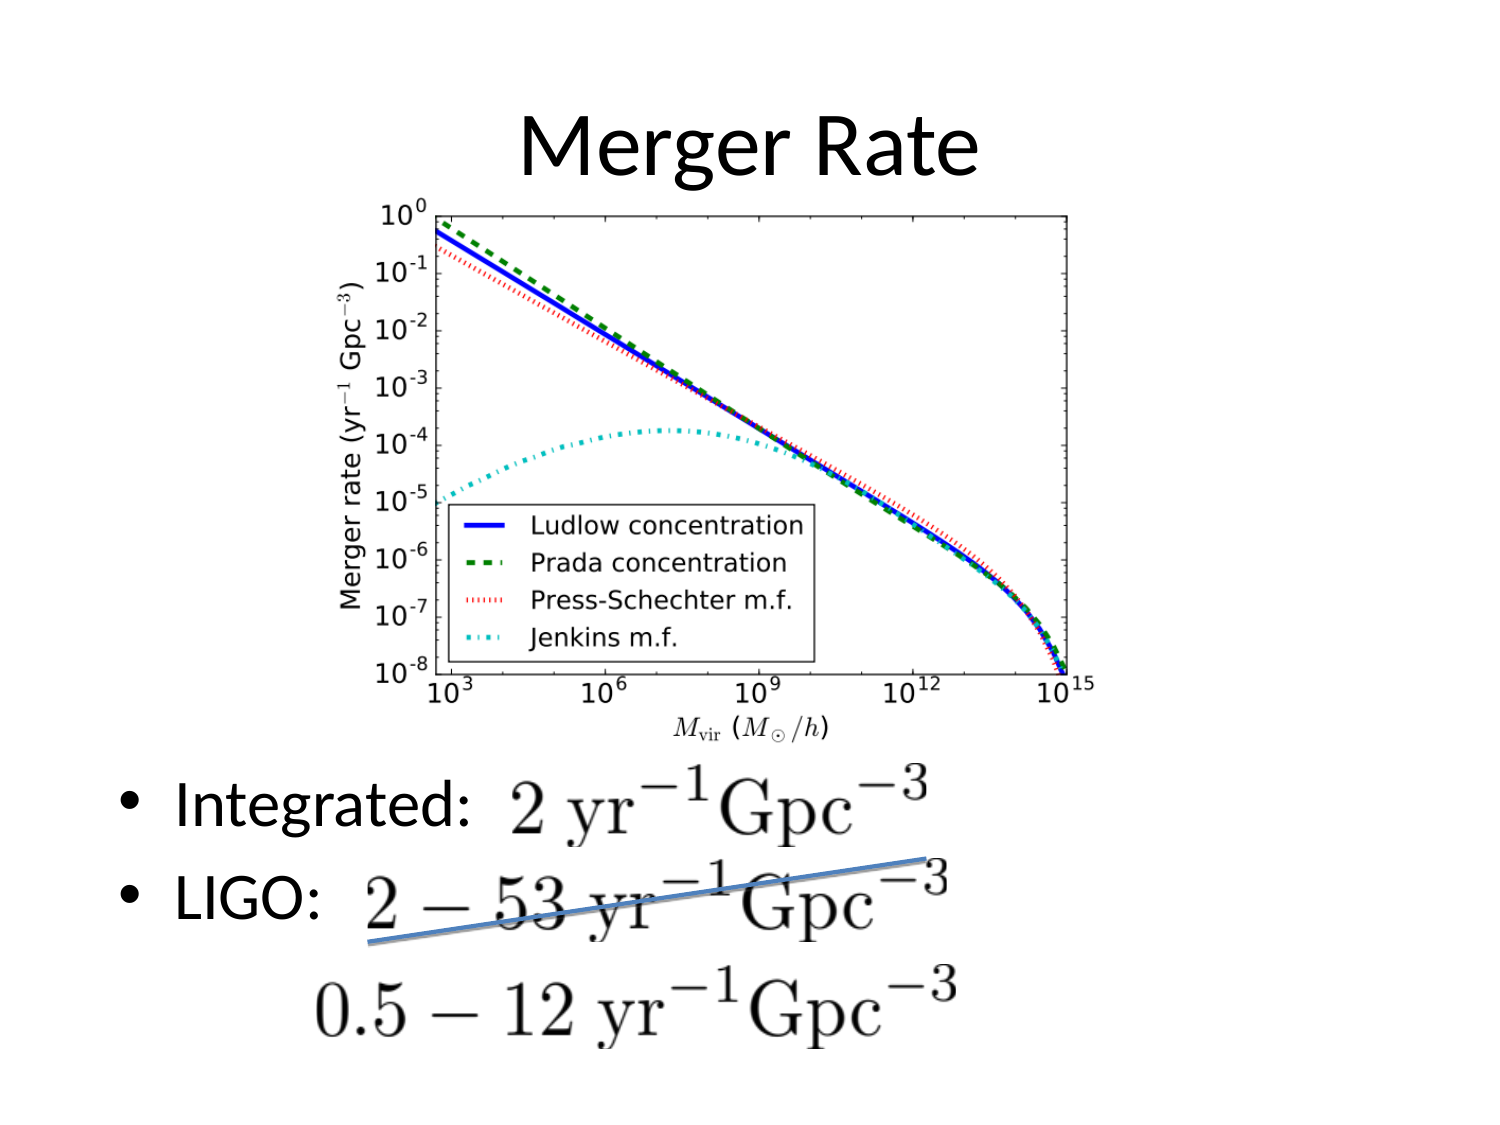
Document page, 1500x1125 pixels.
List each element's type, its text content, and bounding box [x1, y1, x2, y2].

picture [388, 858, 947, 942]
title Merger Rate [75, 45, 1425, 233]
picture [327, 192, 1106, 752]
picture [316, 964, 956, 1049]
picture [511, 763, 927, 847]
picture [367, 858, 908, 939]
list Integrated: LIGO: [103, 751, 1387, 977]
